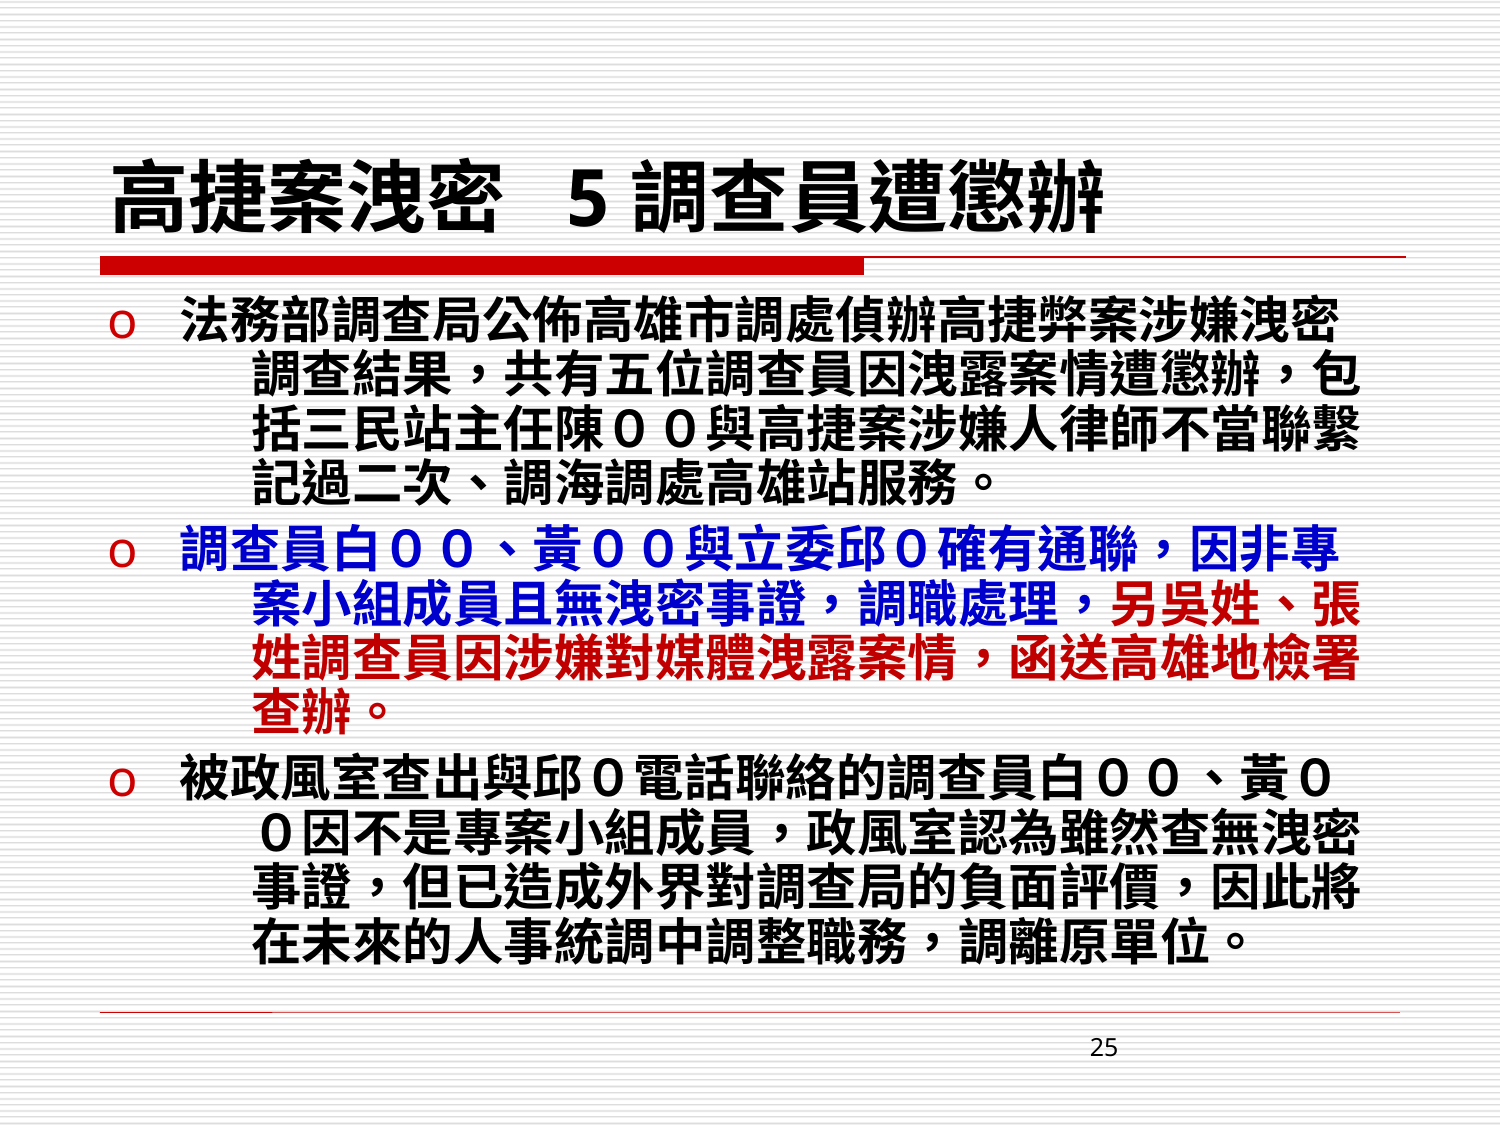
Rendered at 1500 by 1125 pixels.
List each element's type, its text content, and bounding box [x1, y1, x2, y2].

title 高捷案洩密 5調查員遭懲辦 [94, 50, 1407, 250]
list 法務部調查局公佈高雄市調處偵辦高捷弊案涉嫌洩密調查結果，共有五位調查員因洩露案情遭懲辦，包括三民站主任陳００與高捷案涉嫌人律師不當聯繫記過二次、調海調處高雄站服務。 調查員白００、黃００與立委邱０確有通聯，因非專案小組成員且無洩密事證，調職處理，另吳姓、張姓調查員因涉嫌對媒體洩露案情，函送高雄地檢署查辦。 被政風室查出與邱０電話聯絡的調查員白００、黃００因不是專案小組成員，政風室認為雖然查無洩密事證，但已造成外界對調查局的負面評價，因此將在未來的人事統調中調整職務，調離原單位。 [92, 287, 1406, 988]
text_box [1074, 1024, 1400, 1103]
